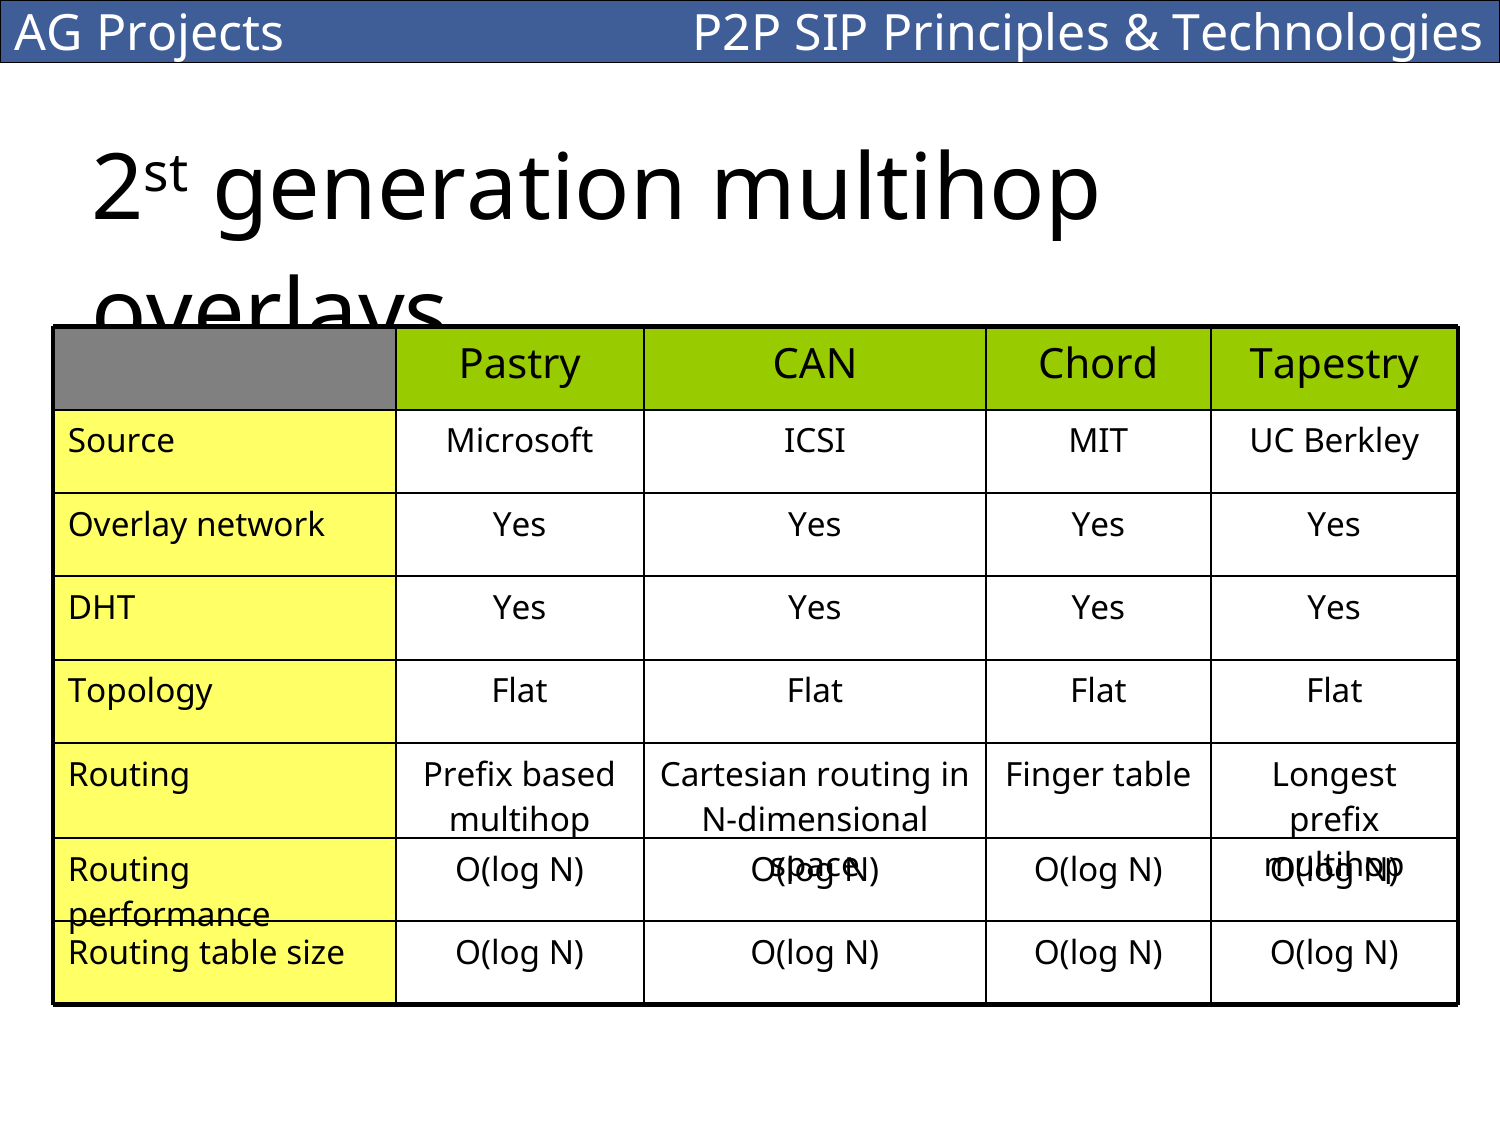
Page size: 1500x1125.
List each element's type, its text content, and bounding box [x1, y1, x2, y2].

text_box 2st generation multihop overlays [76, 113, 1447, 244]
text_box Longest prefix multihop [1212, 744, 1456, 837]
text_box Yes [397, 494, 643, 575]
text_box Flat [987, 661, 1210, 742]
text_box O(log N) [397, 922, 643, 1002]
text_box Flat [645, 661, 985, 742]
text_box Finger table [987, 744, 1210, 837]
text_box Source [55, 411, 395, 492]
text_box O(log N) [987, 839, 1210, 920]
text_box Yes [645, 577, 985, 659]
text_box Yes [397, 577, 643, 659]
text_box Topology [55, 661, 395, 742]
text_box Routing performance [55, 839, 395, 920]
text_box O(log N) [987, 922, 1210, 1002]
text_box O(log N) [1212, 839, 1456, 920]
text_box O(log N) [645, 839, 985, 920]
text_box ICSI [645, 411, 985, 492]
text_box Yes [1212, 494, 1456, 575]
text_box Routing [55, 744, 395, 837]
text_box Cartesian routing in N-dimensional space [645, 744, 985, 837]
text_box Chord [987, 329, 1210, 409]
text_box O(log N) [1212, 922, 1456, 1002]
text_box Yes [987, 577, 1210, 659]
text_box Microsoft [397, 411, 643, 492]
text_box Prefix based multihop [397, 744, 643, 837]
text_box Overlay network [55, 494, 395, 575]
text_box DHT [55, 577, 395, 659]
text_box Yes [987, 494, 1210, 575]
text_box Yes [645, 494, 985, 575]
text_box Flat [397, 661, 643, 742]
text_box O(log N) [397, 839, 643, 920]
text_box [55, 329, 395, 409]
text_box Routing table size [55, 922, 395, 1002]
text_box O(log N) [645, 922, 985, 1002]
text_box UC Berkley [1212, 411, 1456, 492]
text_box Flat [1212, 661, 1456, 742]
text_box MIT [987, 411, 1210, 492]
text_box CAN [645, 329, 985, 409]
text_box Tapestry [1212, 329, 1456, 409]
text_box Pastry [397, 329, 643, 409]
text_box Yes [1212, 577, 1456, 659]
